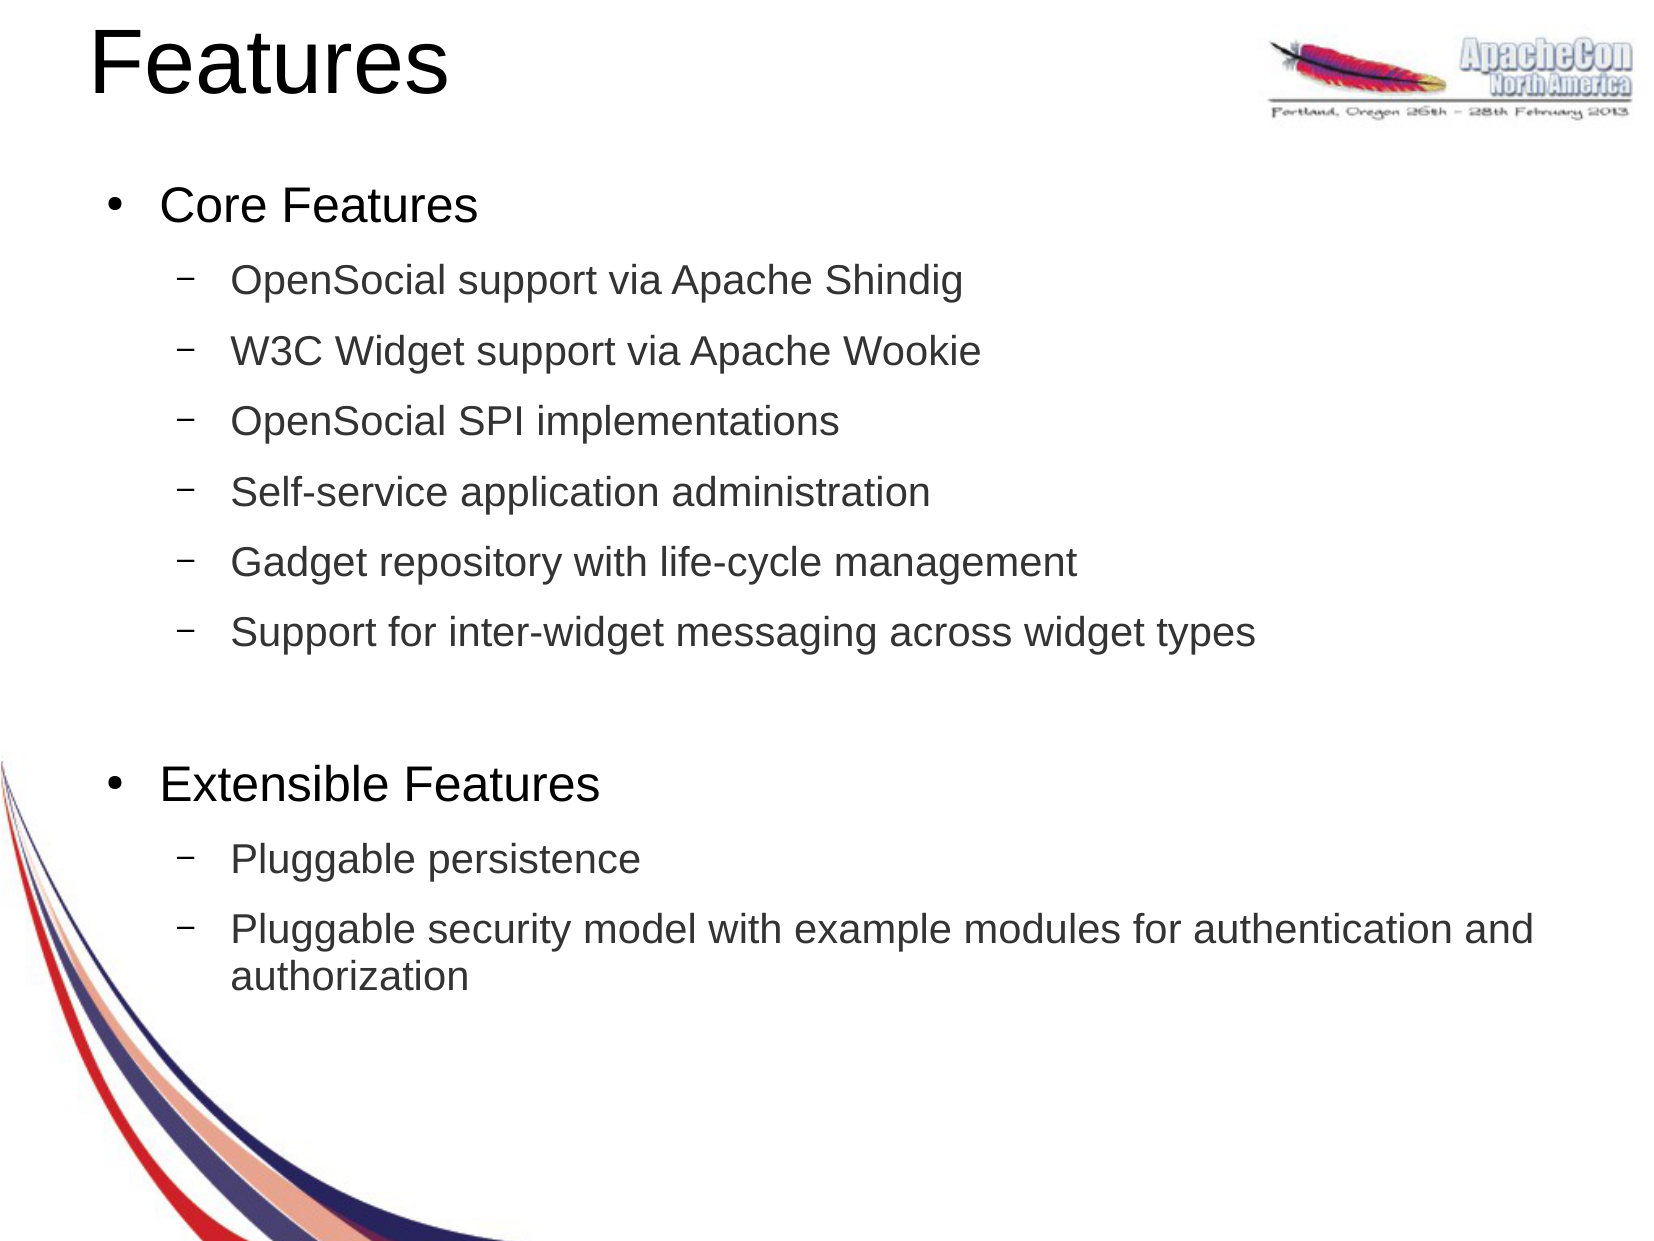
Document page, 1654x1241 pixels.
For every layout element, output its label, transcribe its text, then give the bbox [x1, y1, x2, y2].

title Features [88, 5, 1447, 119]
picture [0, 0, 1654, 1241]
list Core Features OpenSocial support via Apache Shindig W3C Widget support via Apache Wookie OpenSocial SPI implementations Self-service application administration Gadget repository with life-cycle management Support for inter-widget messaging across widget types Extensible Features Pluggable persistence Pluggable security model with example modules for authentication and authorization [88, 177, 1536, 1034]
